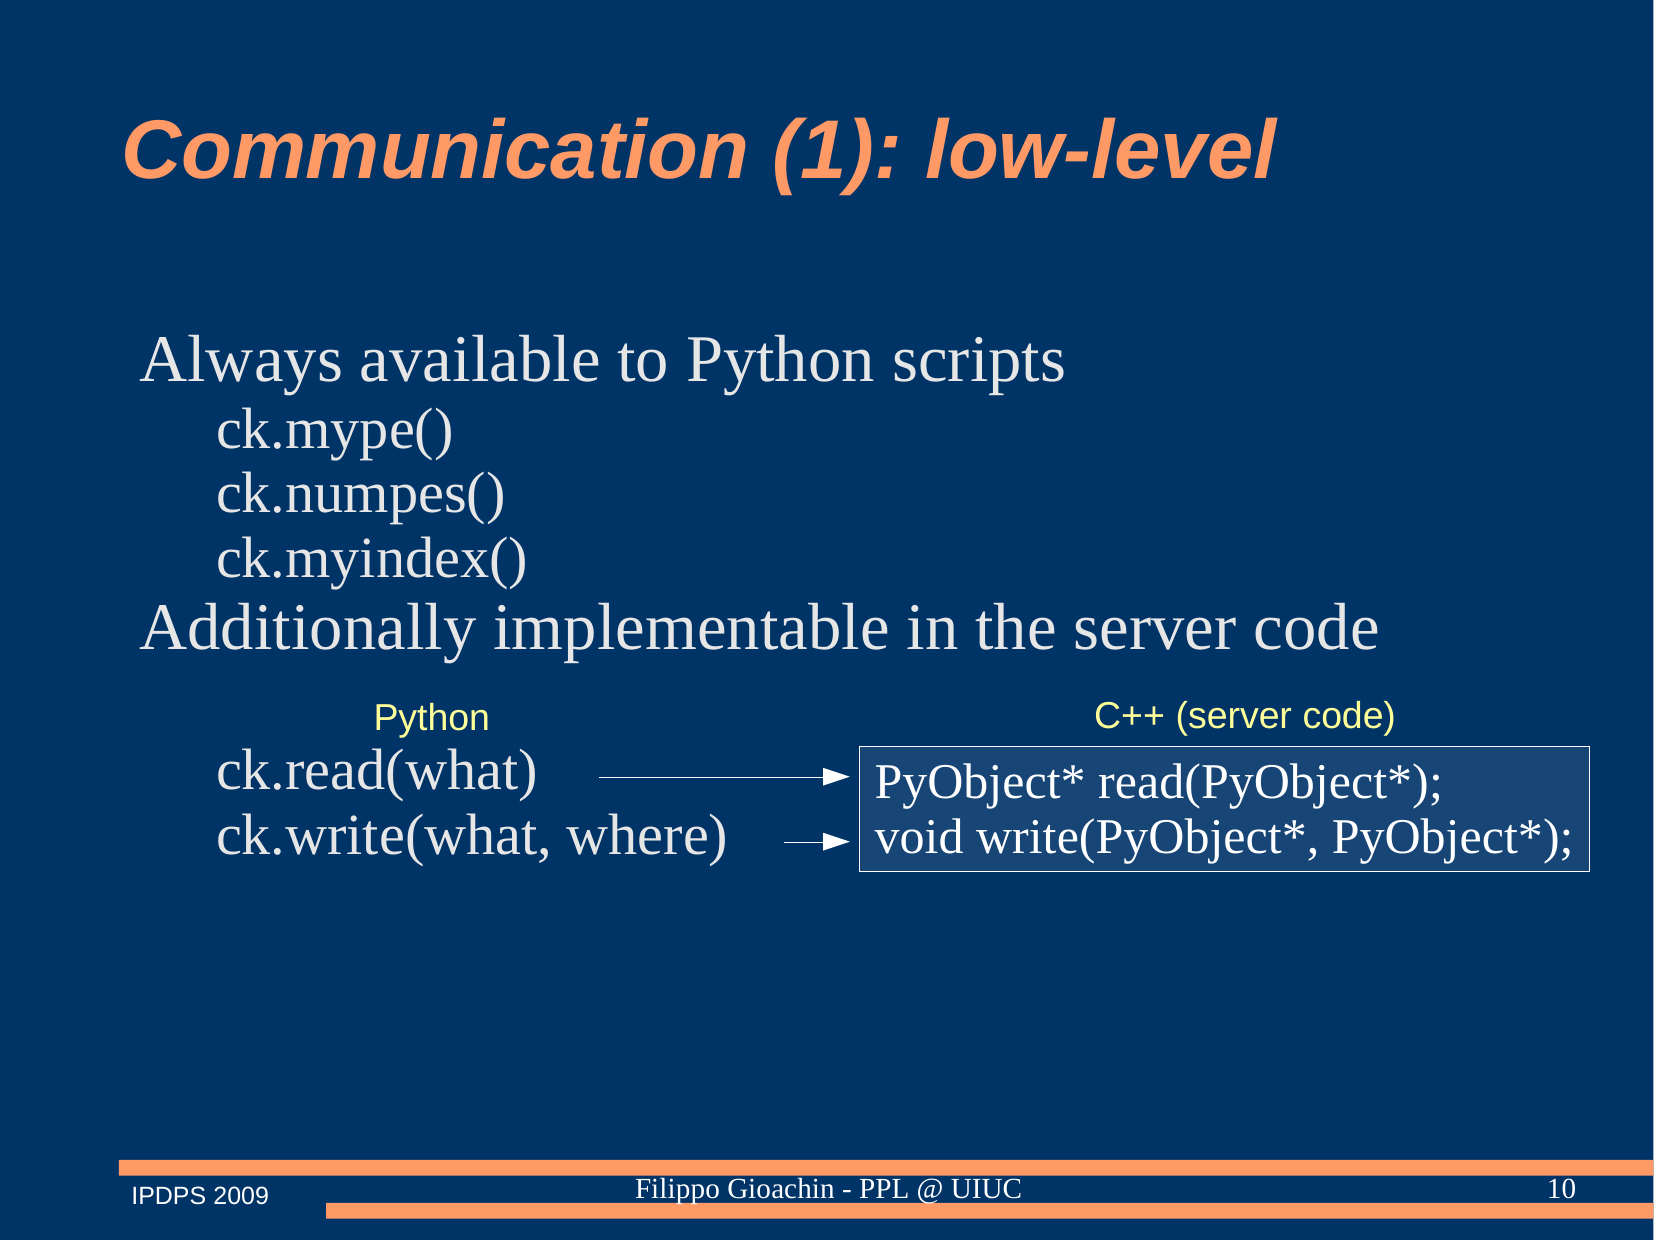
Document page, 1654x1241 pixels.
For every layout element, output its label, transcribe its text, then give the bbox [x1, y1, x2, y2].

title Communication (1): low-level [121, 53, 1534, 247]
text_box Python [358, 688, 505, 746]
text_box C++ (server code) [1079, 687, 1412, 744]
list Always available to Python scripts ck.mype() ck.numpes() ck.myindex() Additionally implementable in the server code ck.read(what) ck.write(what, where) [121, 322, 1561, 1118]
text_box PyObject* read(PyObject*); void write(PyObject*, PyObject*); [859, 746, 1590, 872]
